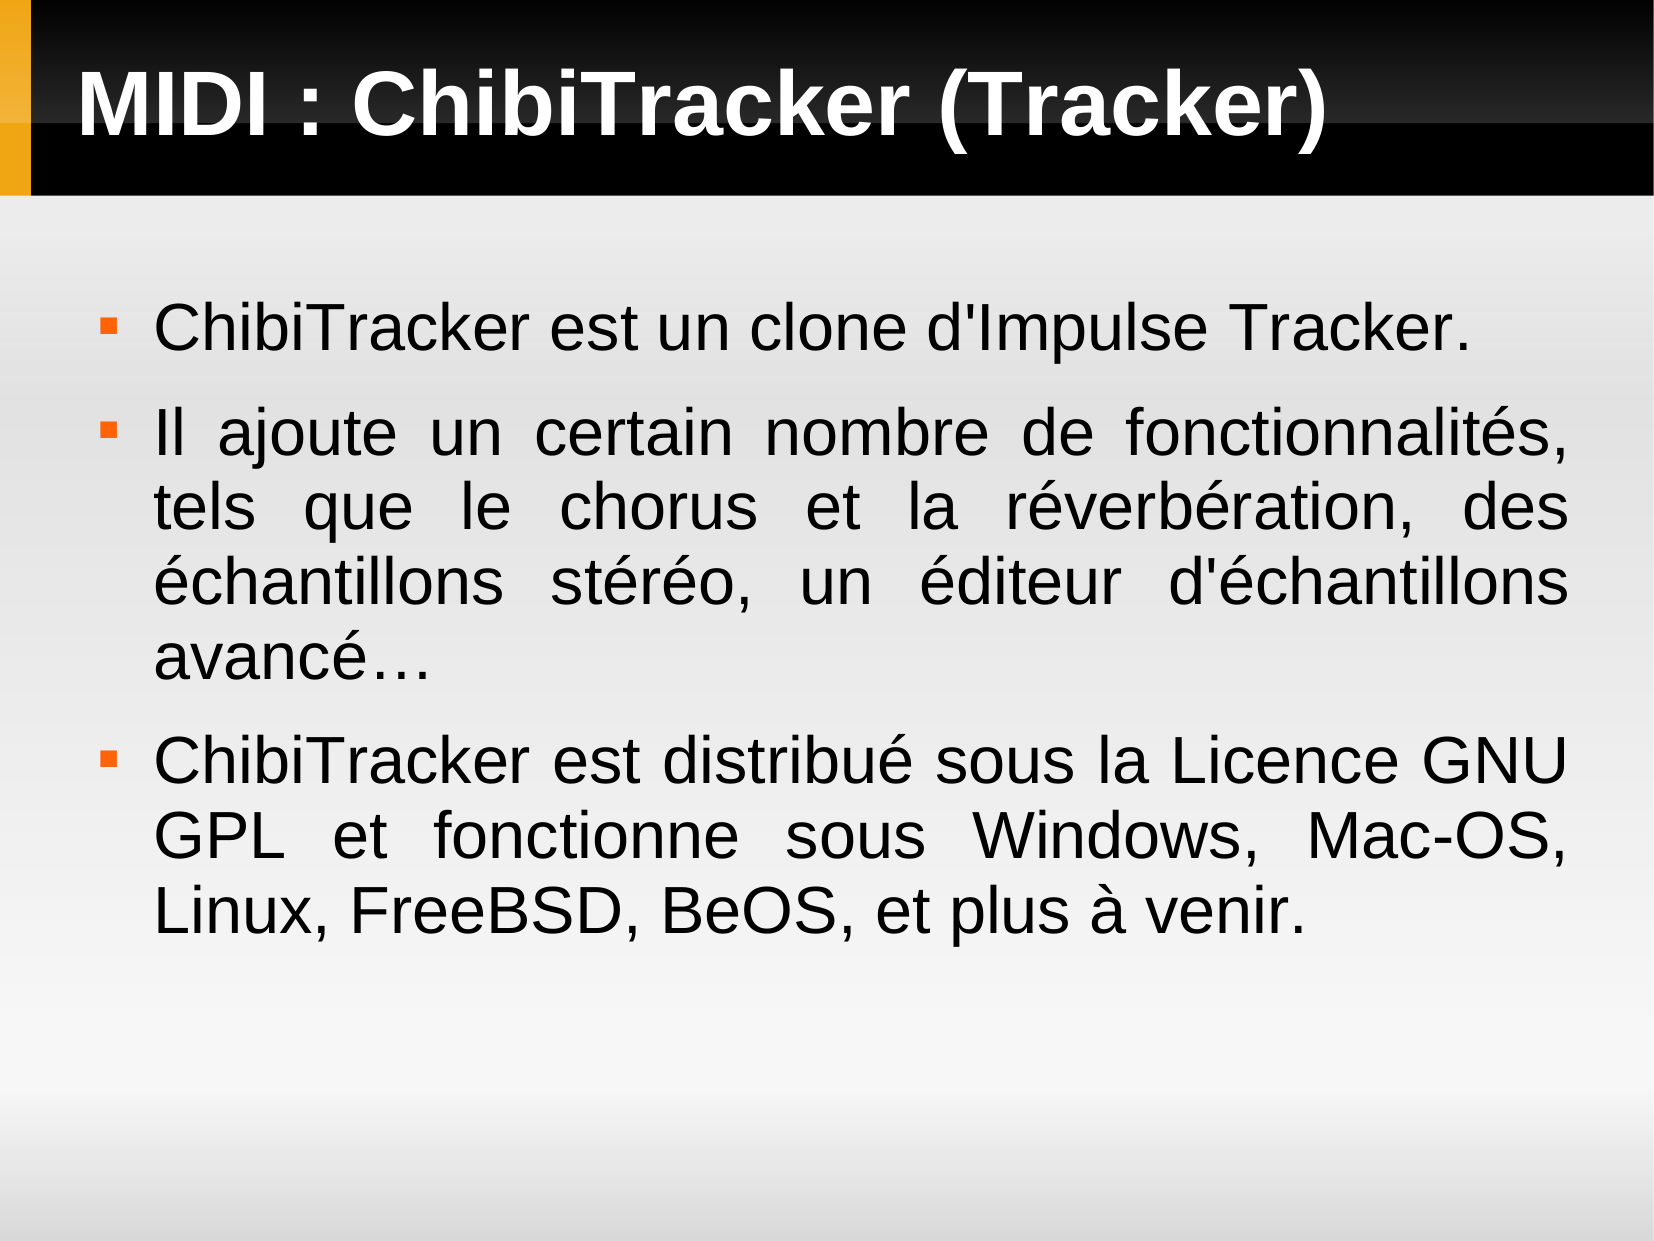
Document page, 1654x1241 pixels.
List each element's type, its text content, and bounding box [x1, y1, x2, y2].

title MIDI : ChibiTracker (Tracker) [76, 0, 1565, 208]
list ChibiTracker est un clone d'Impulse Tracker. Il ajoute un certain nombre de fonctionnalités, tels que le chorus et la réverbération, des échantillons stéréo, un éditeur d'échantillons avancé… ChibiTracker est distribué sous la Licence GNU GPL et fonctionne sous Windows, Mac-OS, Linux, FreeBSD, BeOS, et plus à venir. [82, 290, 1571, 1109]
picture [0, 0, 1654, 1241]
